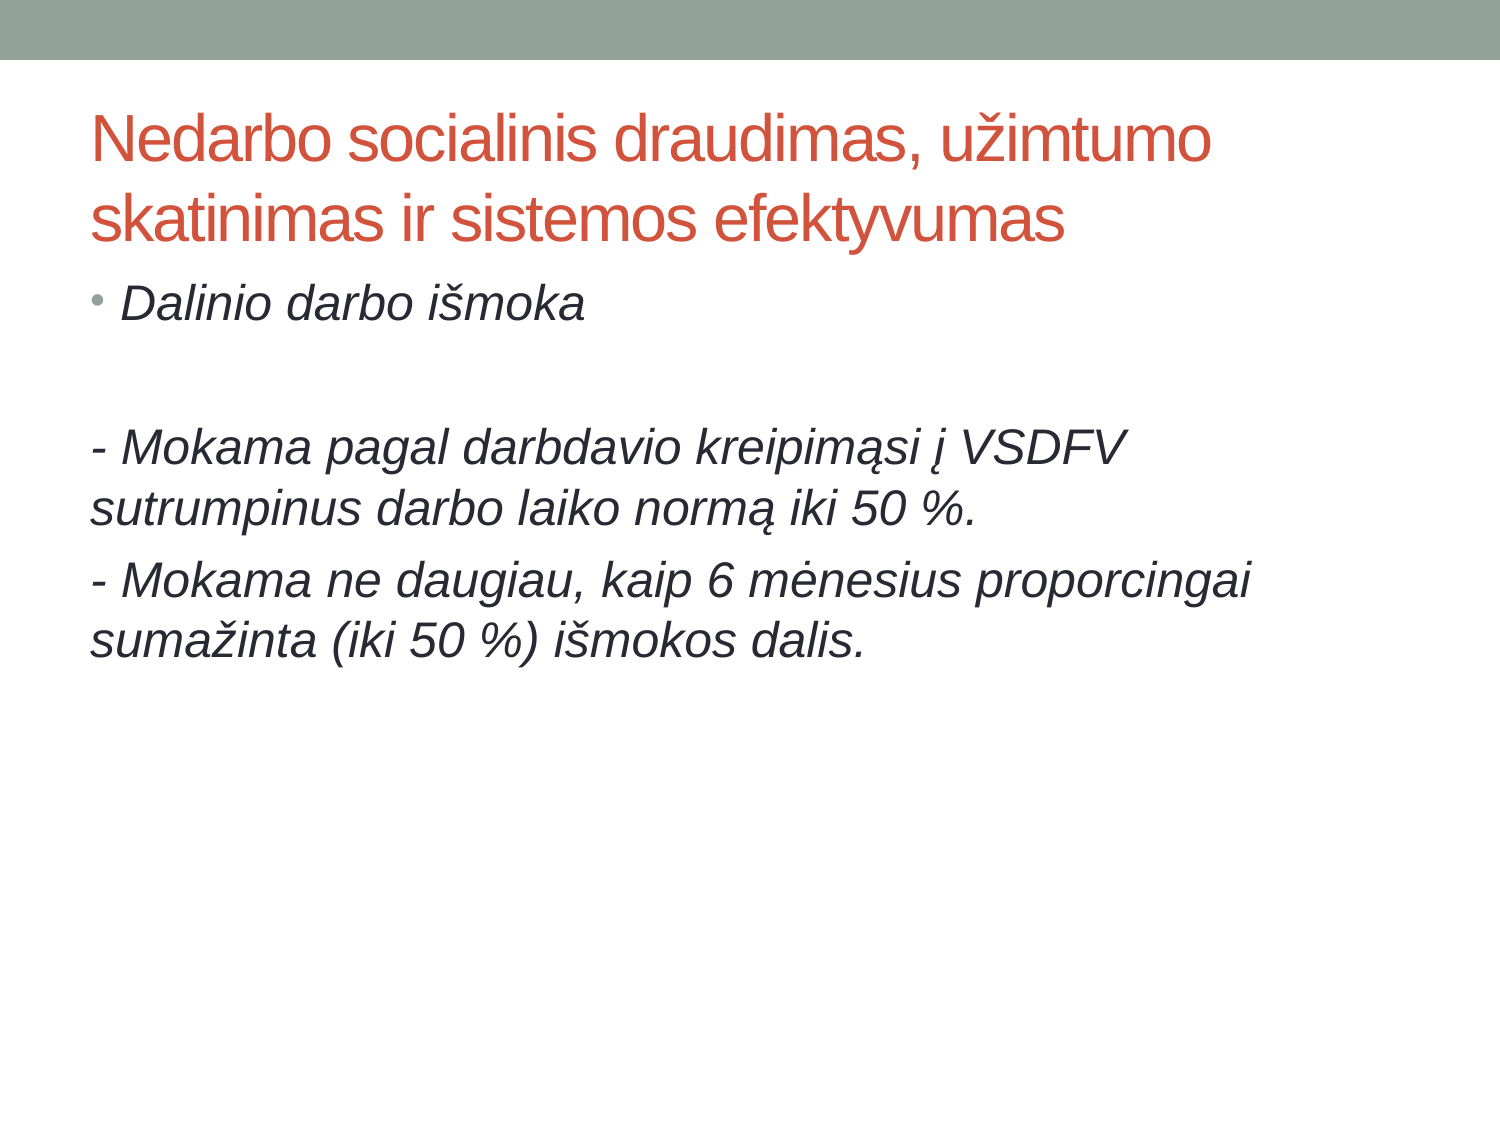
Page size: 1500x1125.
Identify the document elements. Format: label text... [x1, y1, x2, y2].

title Nedarbo socialinis draudimas, užimtumo skatinimas ir sistemos efektyvumas [75, 87, 1426, 251]
list Dalinio darbo išmoka - Mokama pagal darbdavio kreipimąsi į VSDFV sutrumpinus darbo laiko normą iki 50 %. - Mokama ne daugiau, kaip 6 mėnesius proporcingai sumažinta (iki 50 %) išmokos dalis. [75, 262, 1426, 1005]
